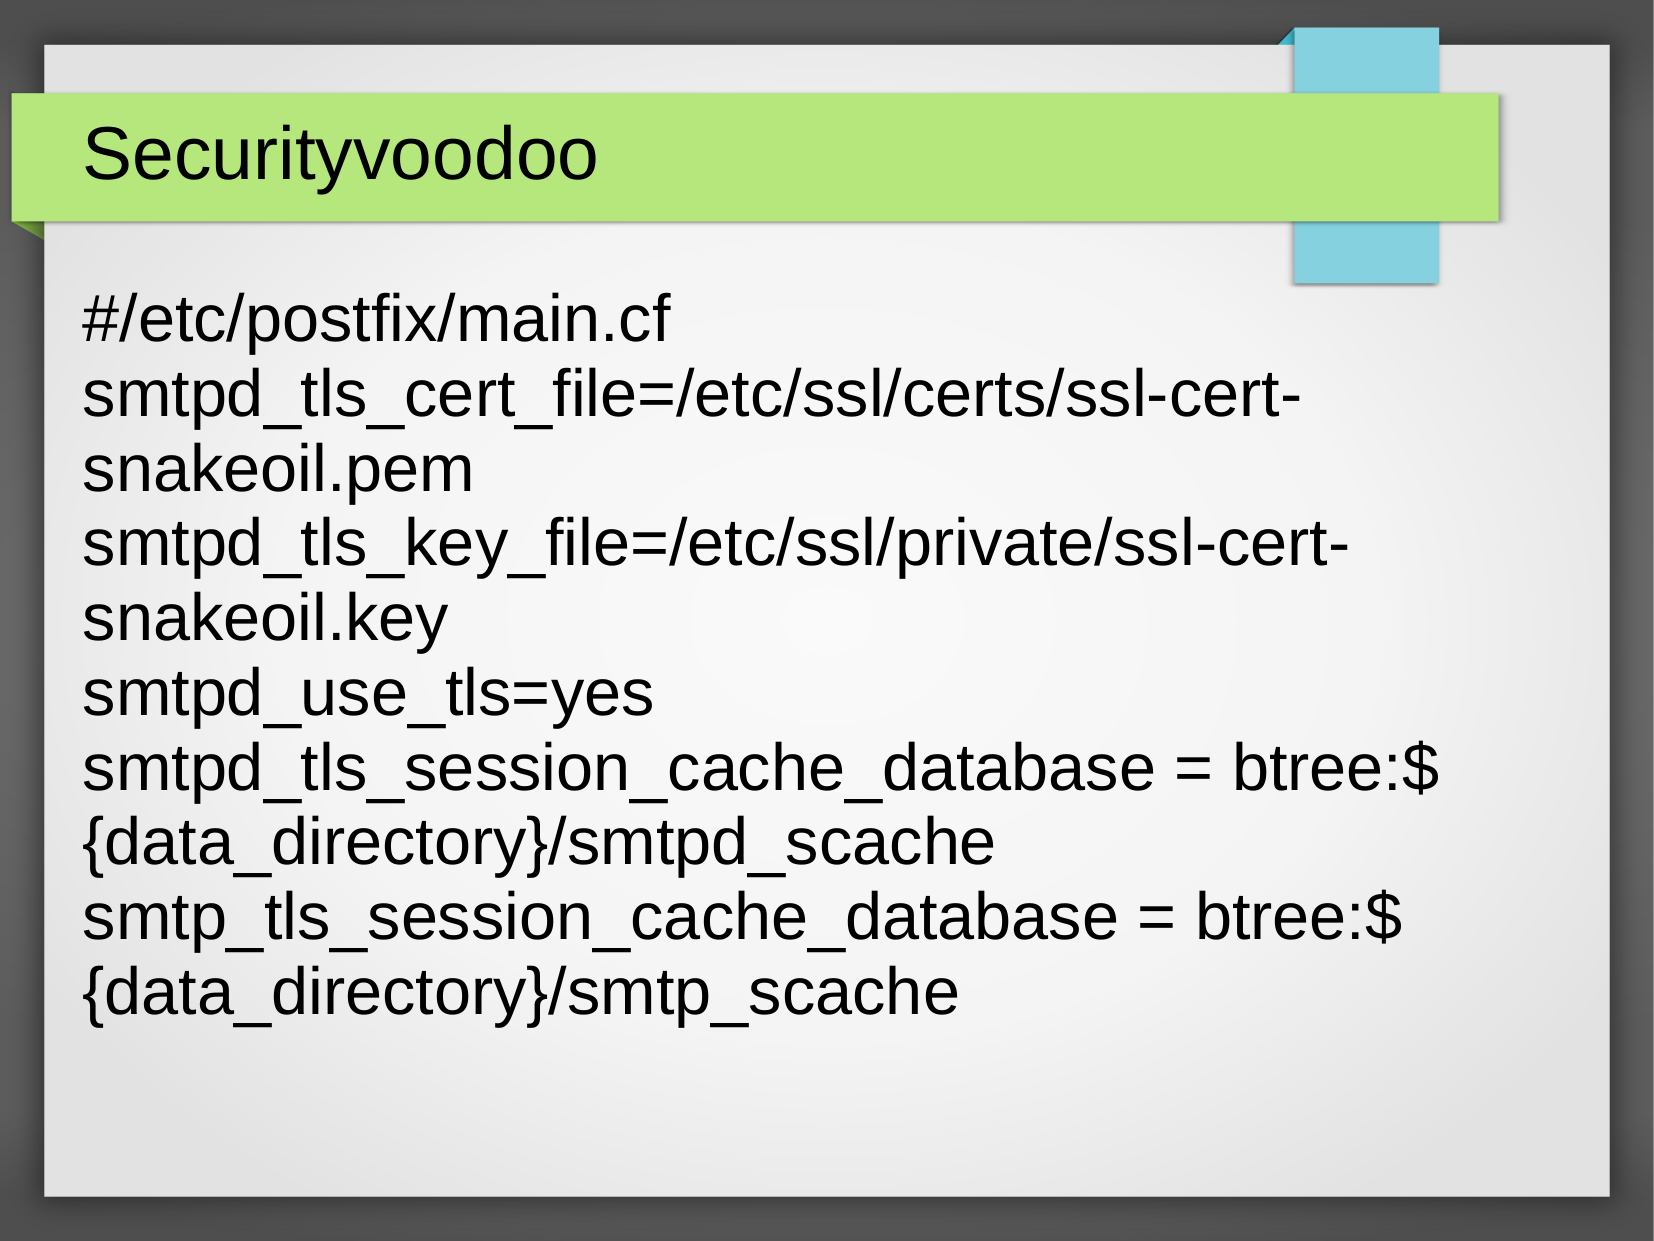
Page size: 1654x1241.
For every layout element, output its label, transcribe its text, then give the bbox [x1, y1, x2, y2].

title Securityvoodoo [82, 94, 1264, 213]
picture [0, 0, 1654, 1241]
subtitle #/etc/postfix/main.cf smtpd_tls_cert_file=/etc/ssl/certs/ssl-cert-snakeoil.pem smtpd_tls_key_file=/etc/ssl/private/ssl-cert-snakeoil.key smtpd_use_tls=yes smtpd_tls_session_cache_database = btree:${data_directory}/smtpd_scache smtp_tls_session_cache_database = btree:${data_directory}/smtp_scache [82, 265, 1571, 1044]
